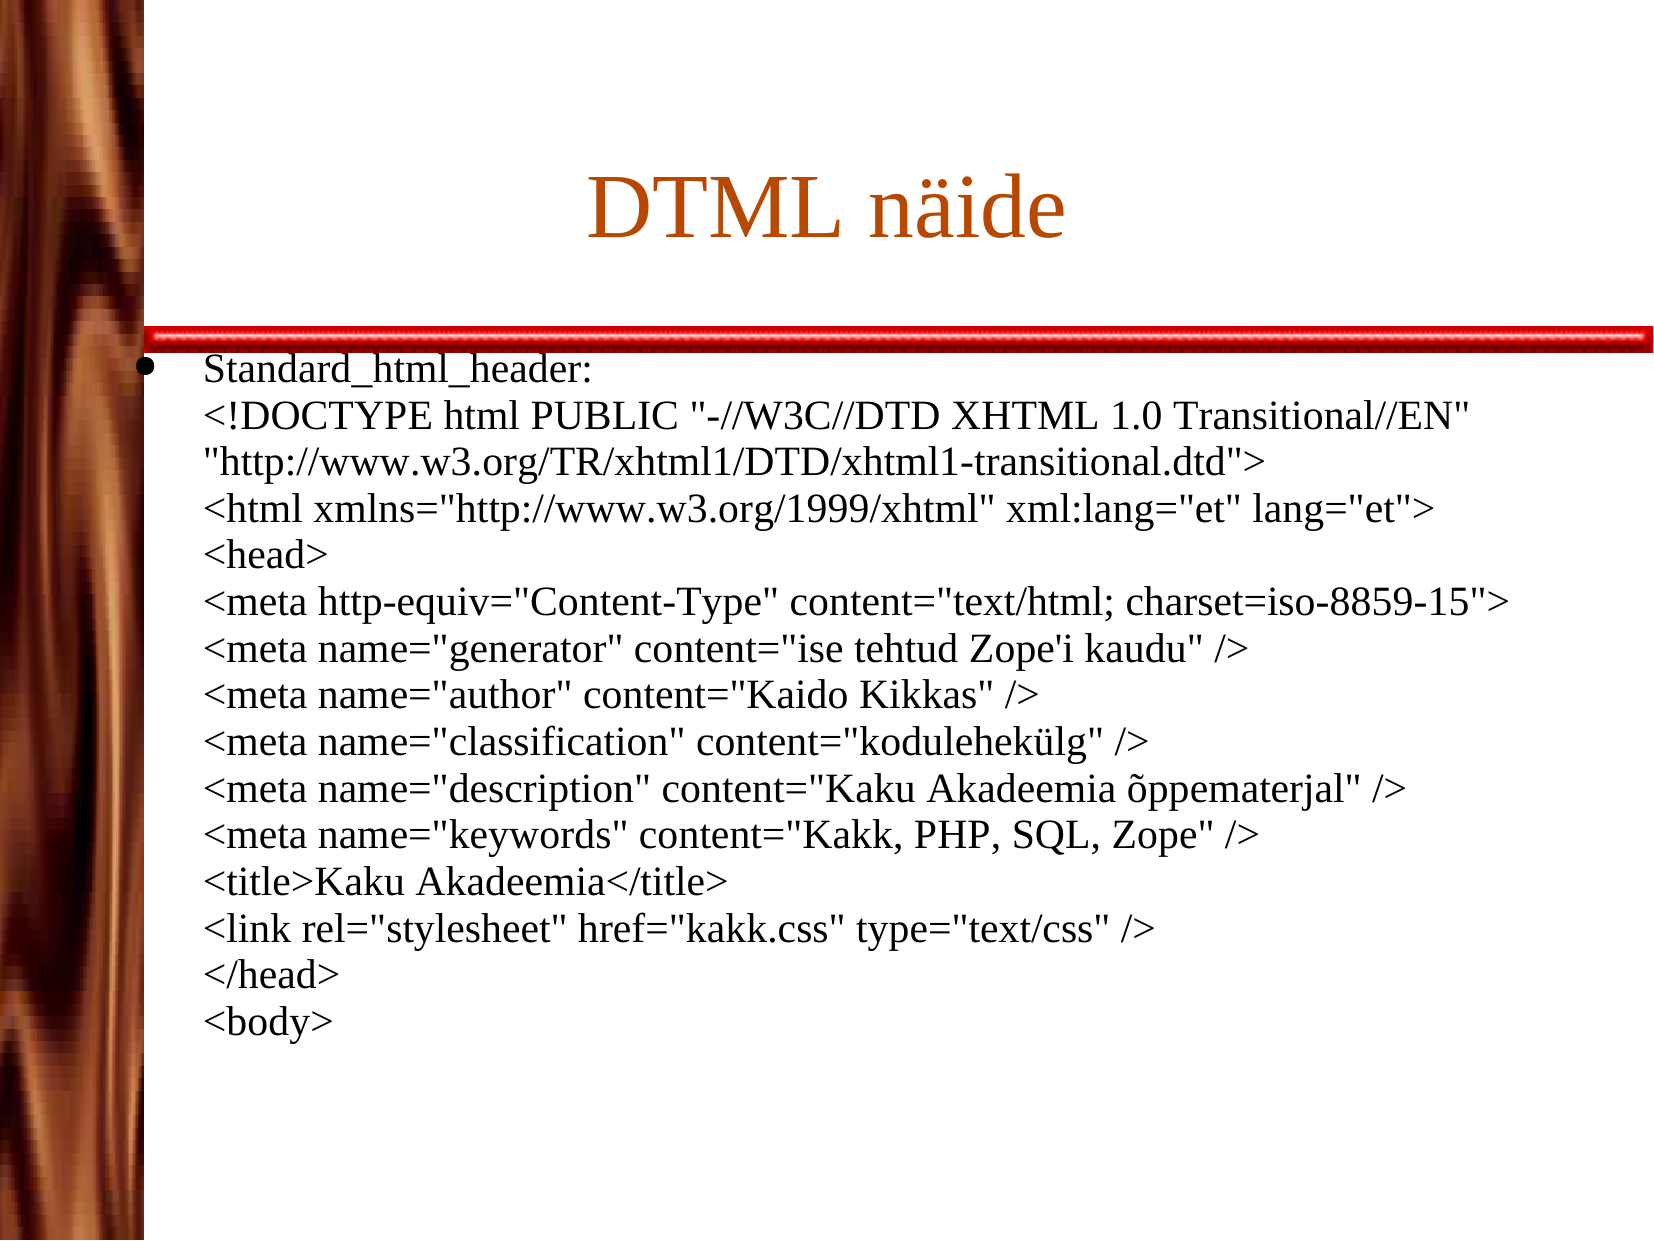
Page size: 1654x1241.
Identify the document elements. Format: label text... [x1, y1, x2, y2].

list Standard_html_header: <!DOCTYPE html PUBLIC "-//W3C//DTD XHTML 1.0 Transitional//EN" "http://www.w3.org/TR/xhtml1/DTD/xhtml1-transitional.dtd"> <html xmlns="http://www.w3.org/1999/xhtml" xml:lang="et" lang="et"> <head> <meta http-equiv="Content-Type" content="text/html; charset=iso-8859-15"> <meta name="generator" content="ise tehtud Zope'i kaudu" /> <meta name="author" content="Kaido Kikkas" /> <meta name="classification" content="kodulehekülg" /> <meta name="description" content="Kaku Akadeemia õppematerjal" /> <meta name="keywords" content="Kakk, PHP, SQL, Zope" /> <title>Kaku Akadeemia</title> <link rel="stylesheet" href="kakk.css" type="text/css" /> </head> <body> [121, 344, 1533, 1152]
picture [0, 0, 1654, 1240]
title DTML näide [121, 100, 1533, 312]
